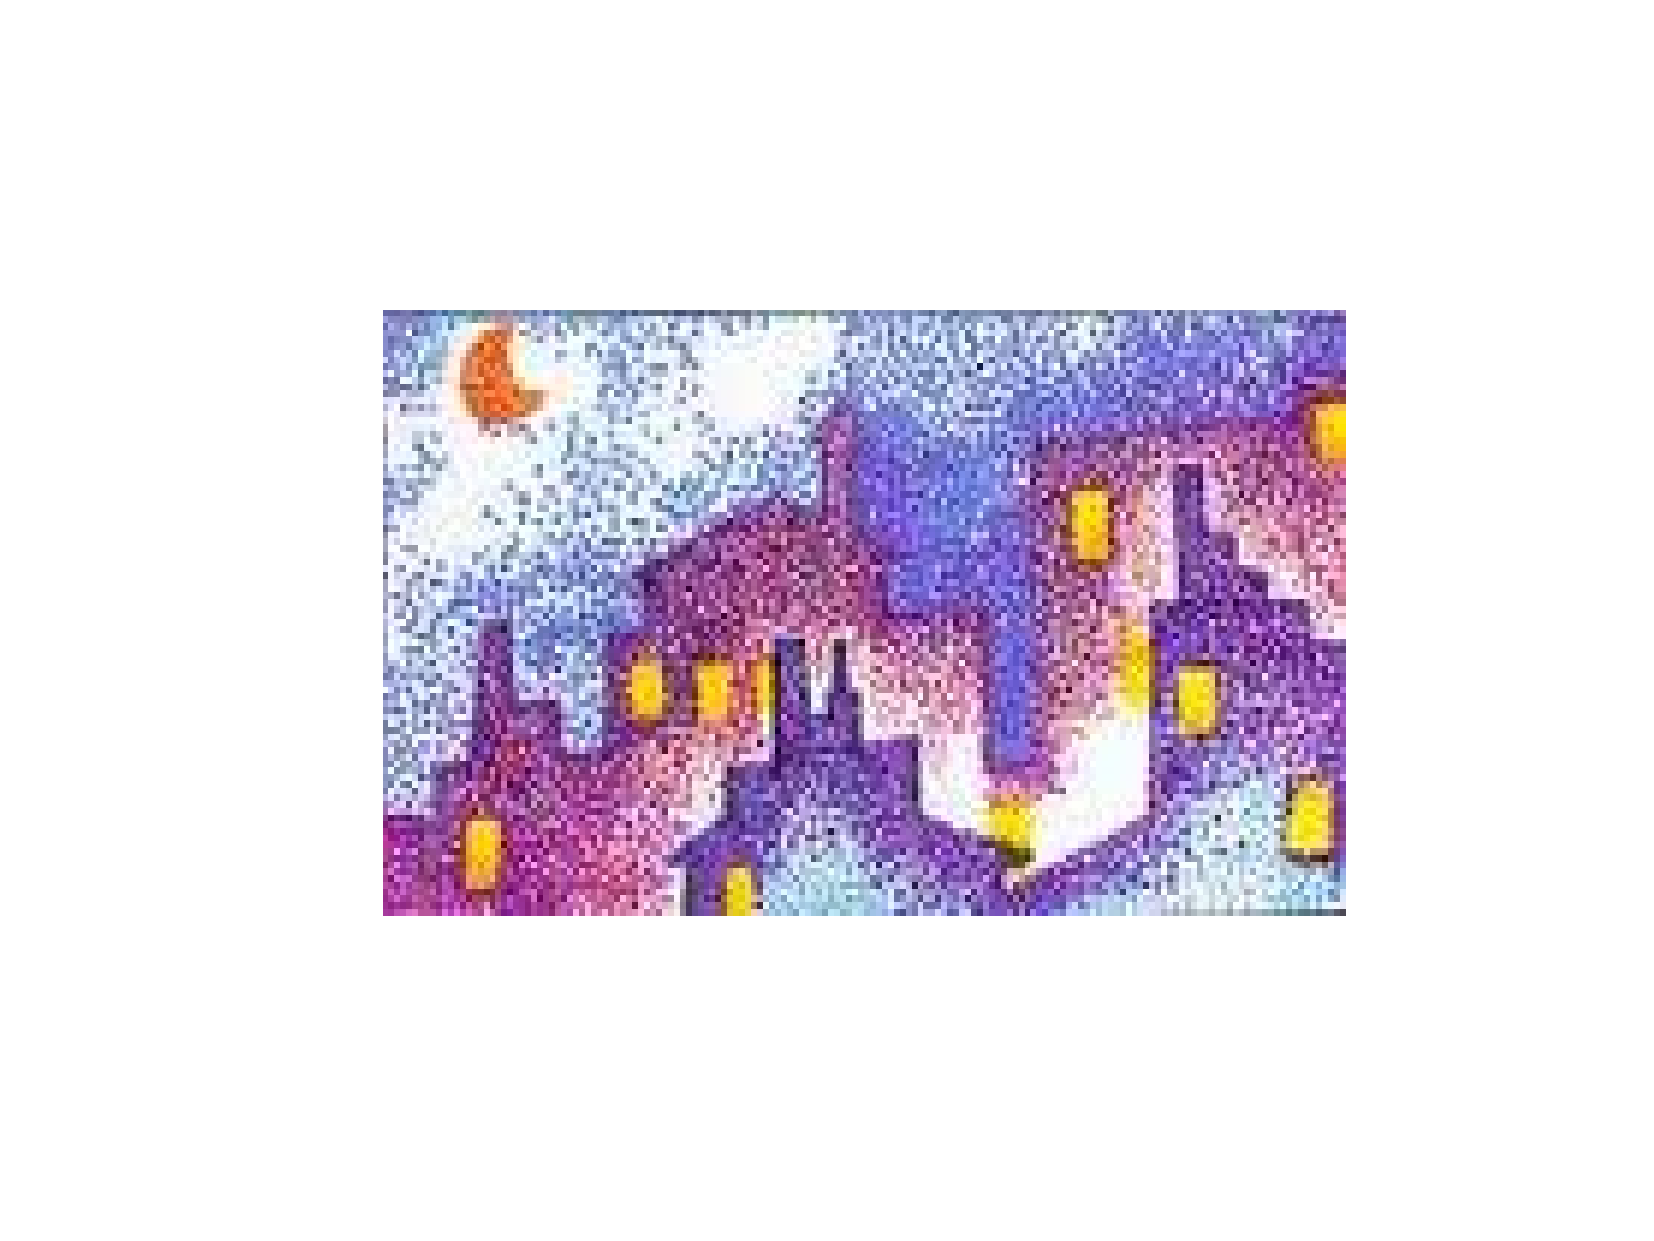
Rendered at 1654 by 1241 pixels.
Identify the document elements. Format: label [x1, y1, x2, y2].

picture [383, 310, 1346, 916]
